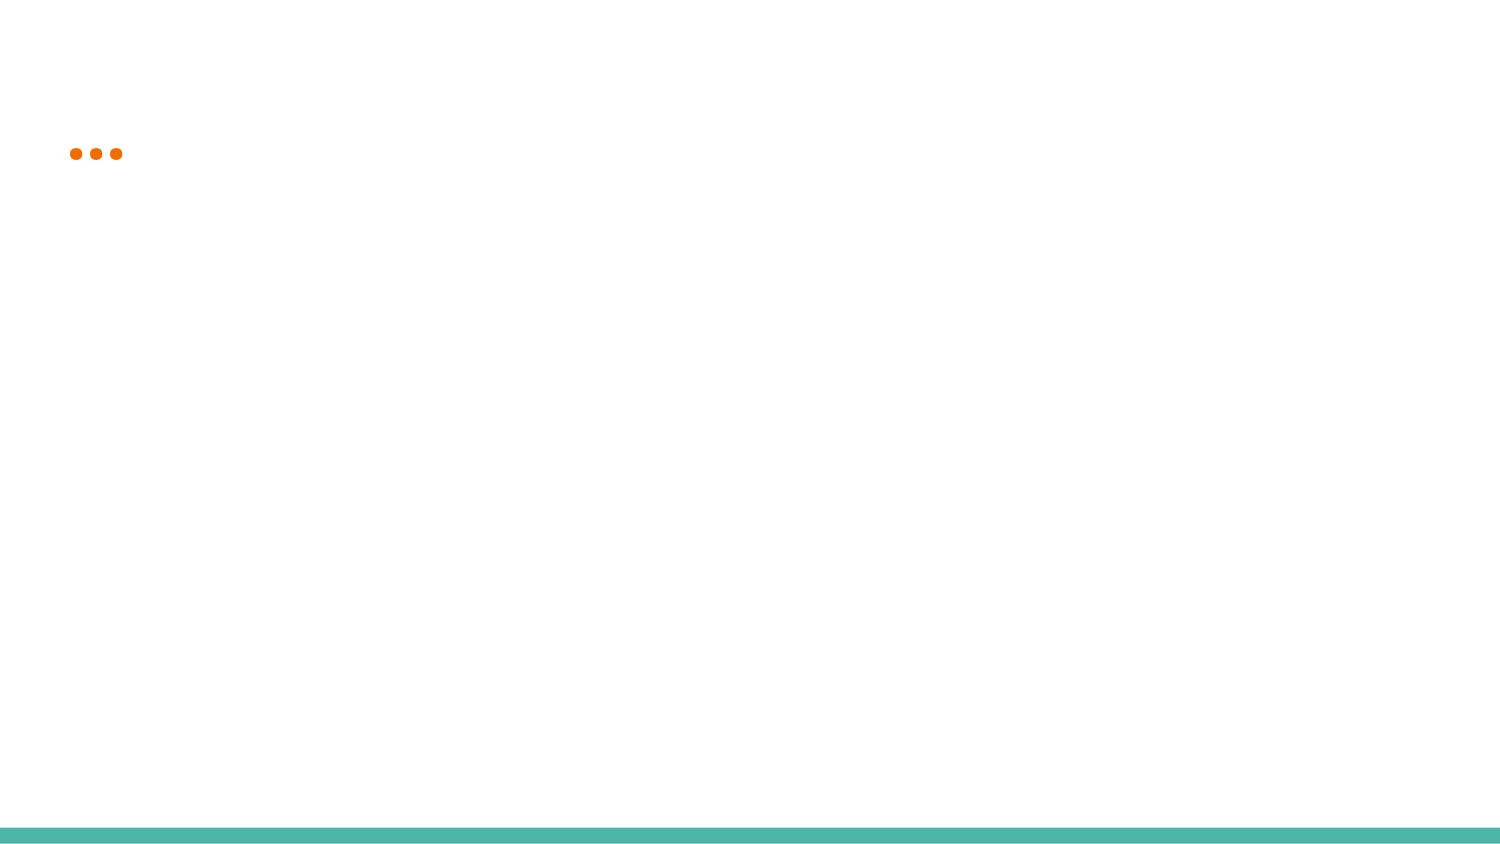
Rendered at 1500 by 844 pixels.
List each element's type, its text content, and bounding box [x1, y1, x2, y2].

title ... [51, 72, 1449, 189]
